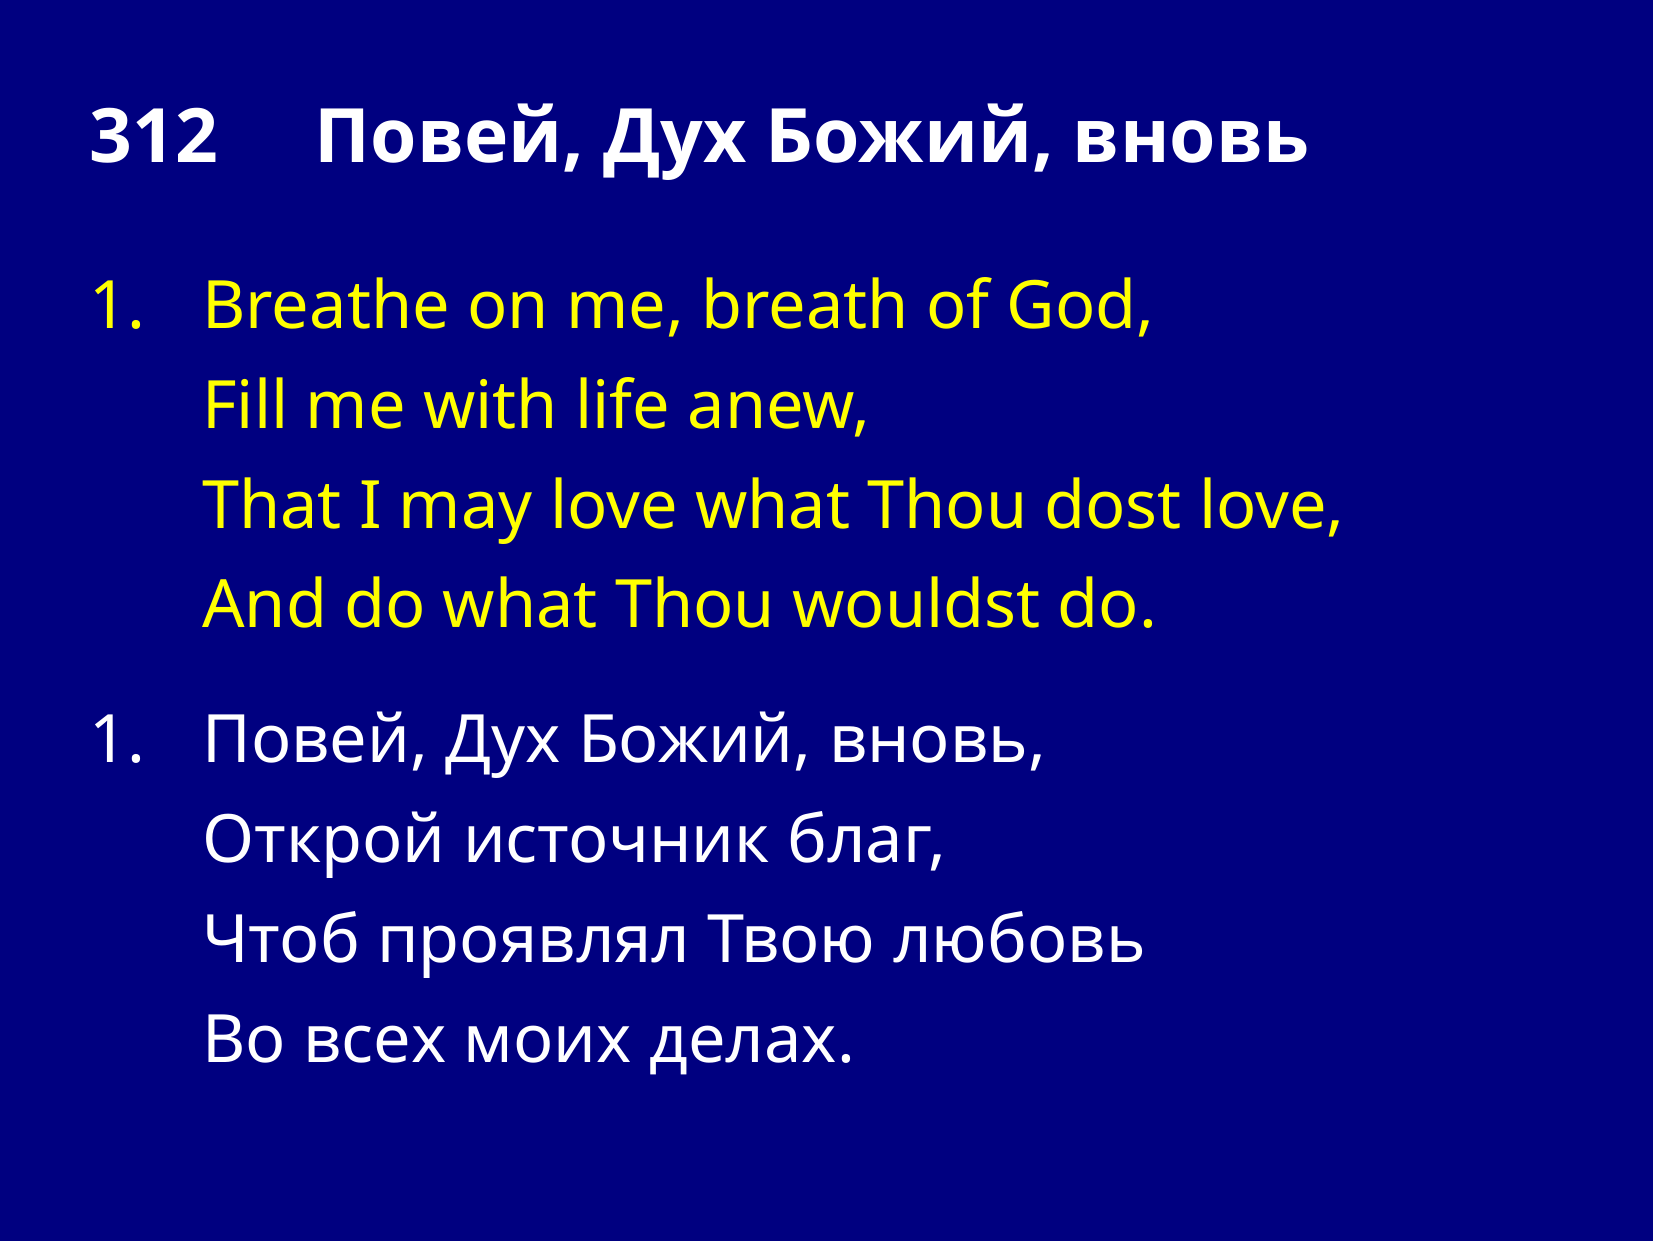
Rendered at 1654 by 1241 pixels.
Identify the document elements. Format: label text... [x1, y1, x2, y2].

text_box 312 Повей, Дух Божий, вновь [75, 75, 1576, 188]
text_box 1. Повей, Дух Божий, вновь, Открой источник благ, Чтоб проявлял Твою любовь Во всех моих делах. [75, 675, 1576, 1163]
text_box 1. Breathe on me, breath of God, Fill me with life anew, That I may love what Thou dost love, And do what Thou wouldst do. [75, 188, 1576, 638]
